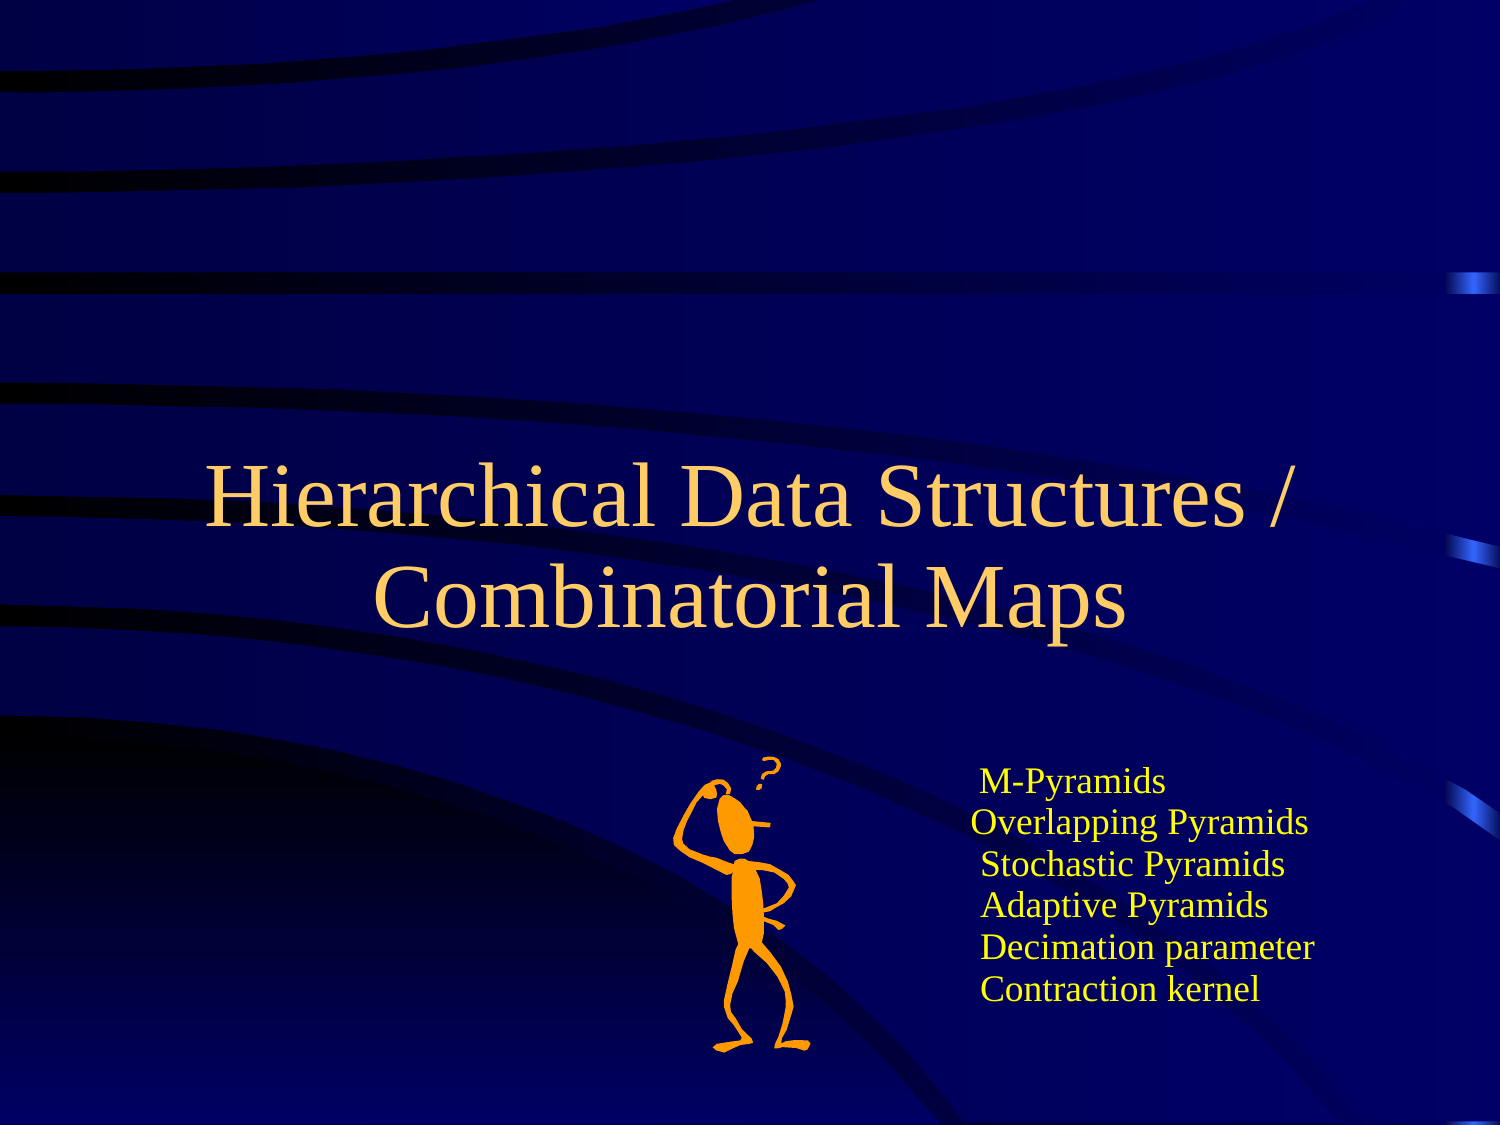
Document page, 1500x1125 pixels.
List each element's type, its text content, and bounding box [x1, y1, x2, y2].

text_box M-Pyramids Overlapping Pyramids Stochastic Pyramids Adaptive Pyramids Decimation parameter Contraction kernel [955, 752, 1331, 1017]
title Hierarchical Data Structures / Combinatorial Maps [39, 428, 1463, 664]
picture [672, 756, 811, 1053]
